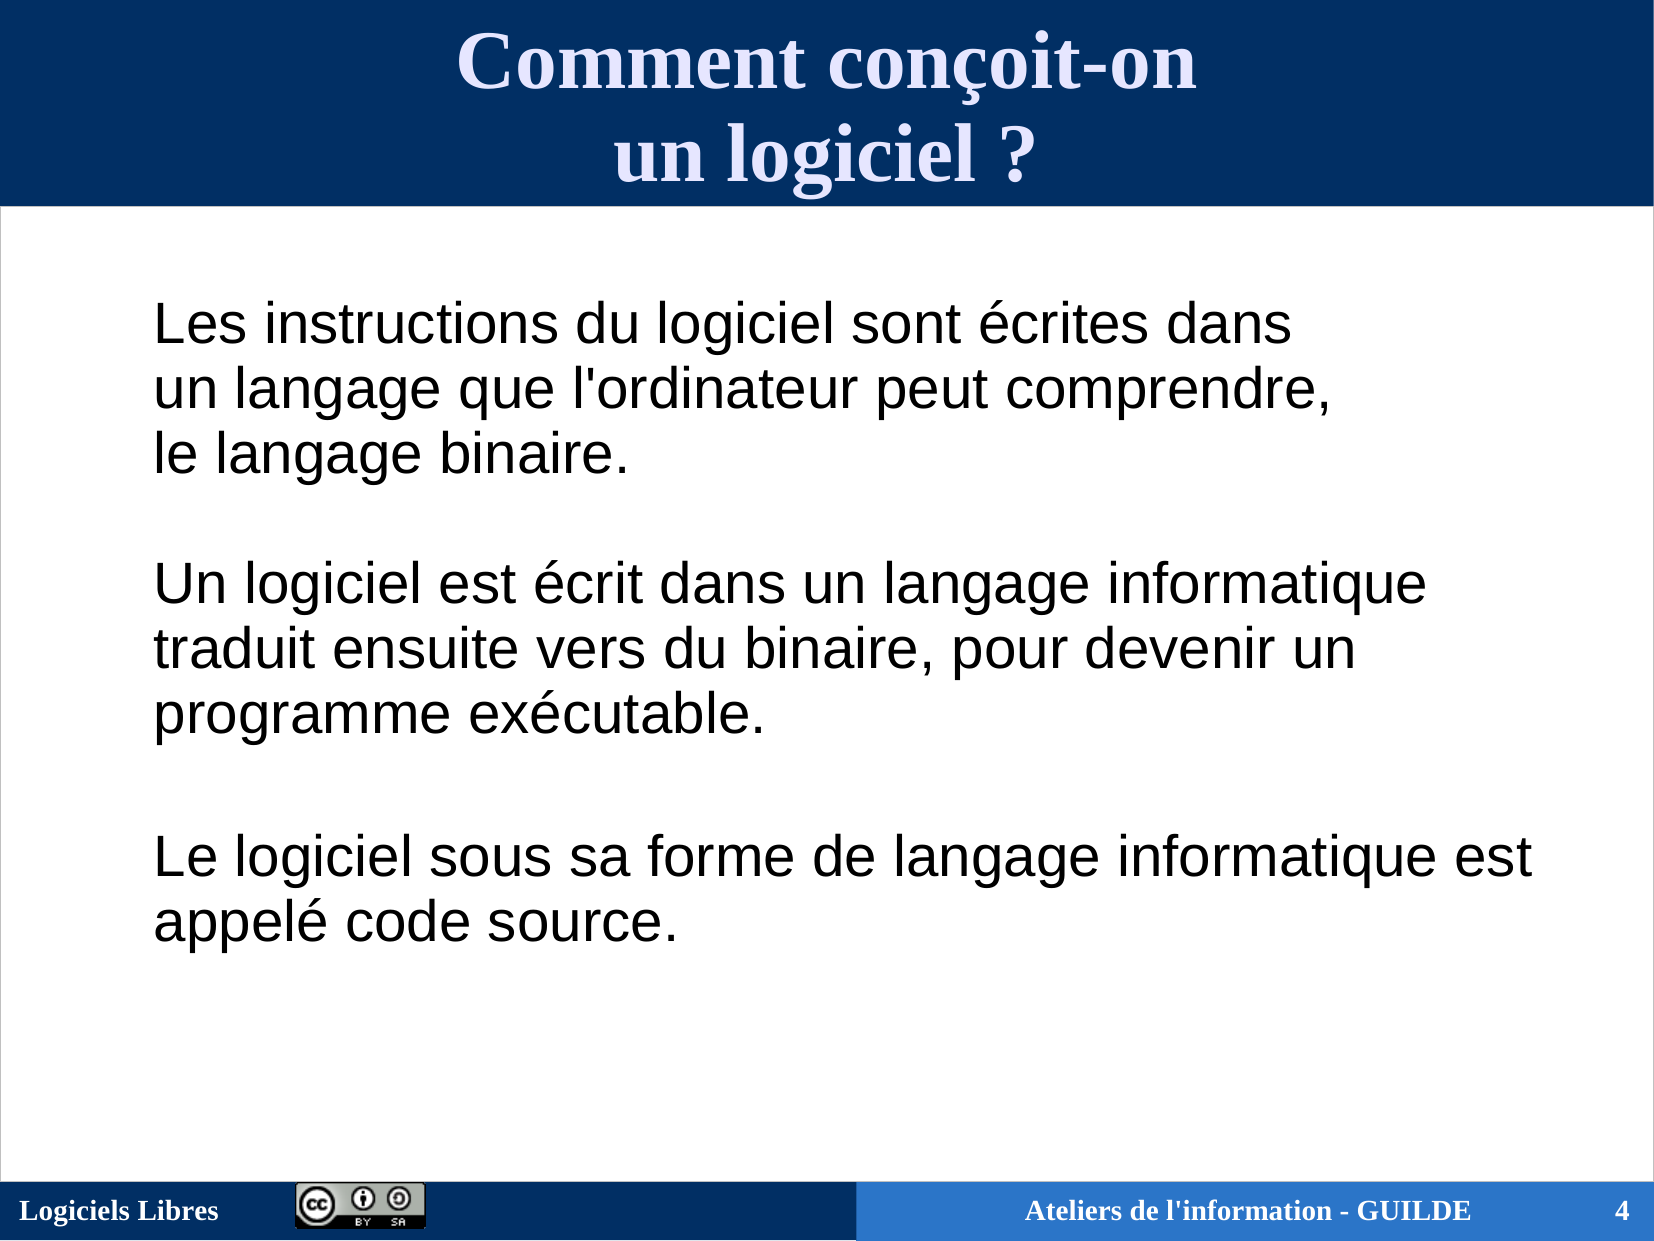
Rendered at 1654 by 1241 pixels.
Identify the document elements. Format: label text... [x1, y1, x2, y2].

list Le logiciel sous sa forme de langage informatique est appelé code source. [82, 823, 1572, 993]
list Les instructions du logiciel sont écrites dans un langage que l'ordinateur peut comprendre, le langage binaire. [82, 290, 1571, 543]
list Un logiciel est écrit dans un langage informatique traduit ensuite vers du binaire, pour devenir un programme exécutable. [82, 550, 1571, 804]
picture [295, 1182, 426, 1229]
title Comment conçoit-on un logiciel ? [82, 0, 1571, 214]
